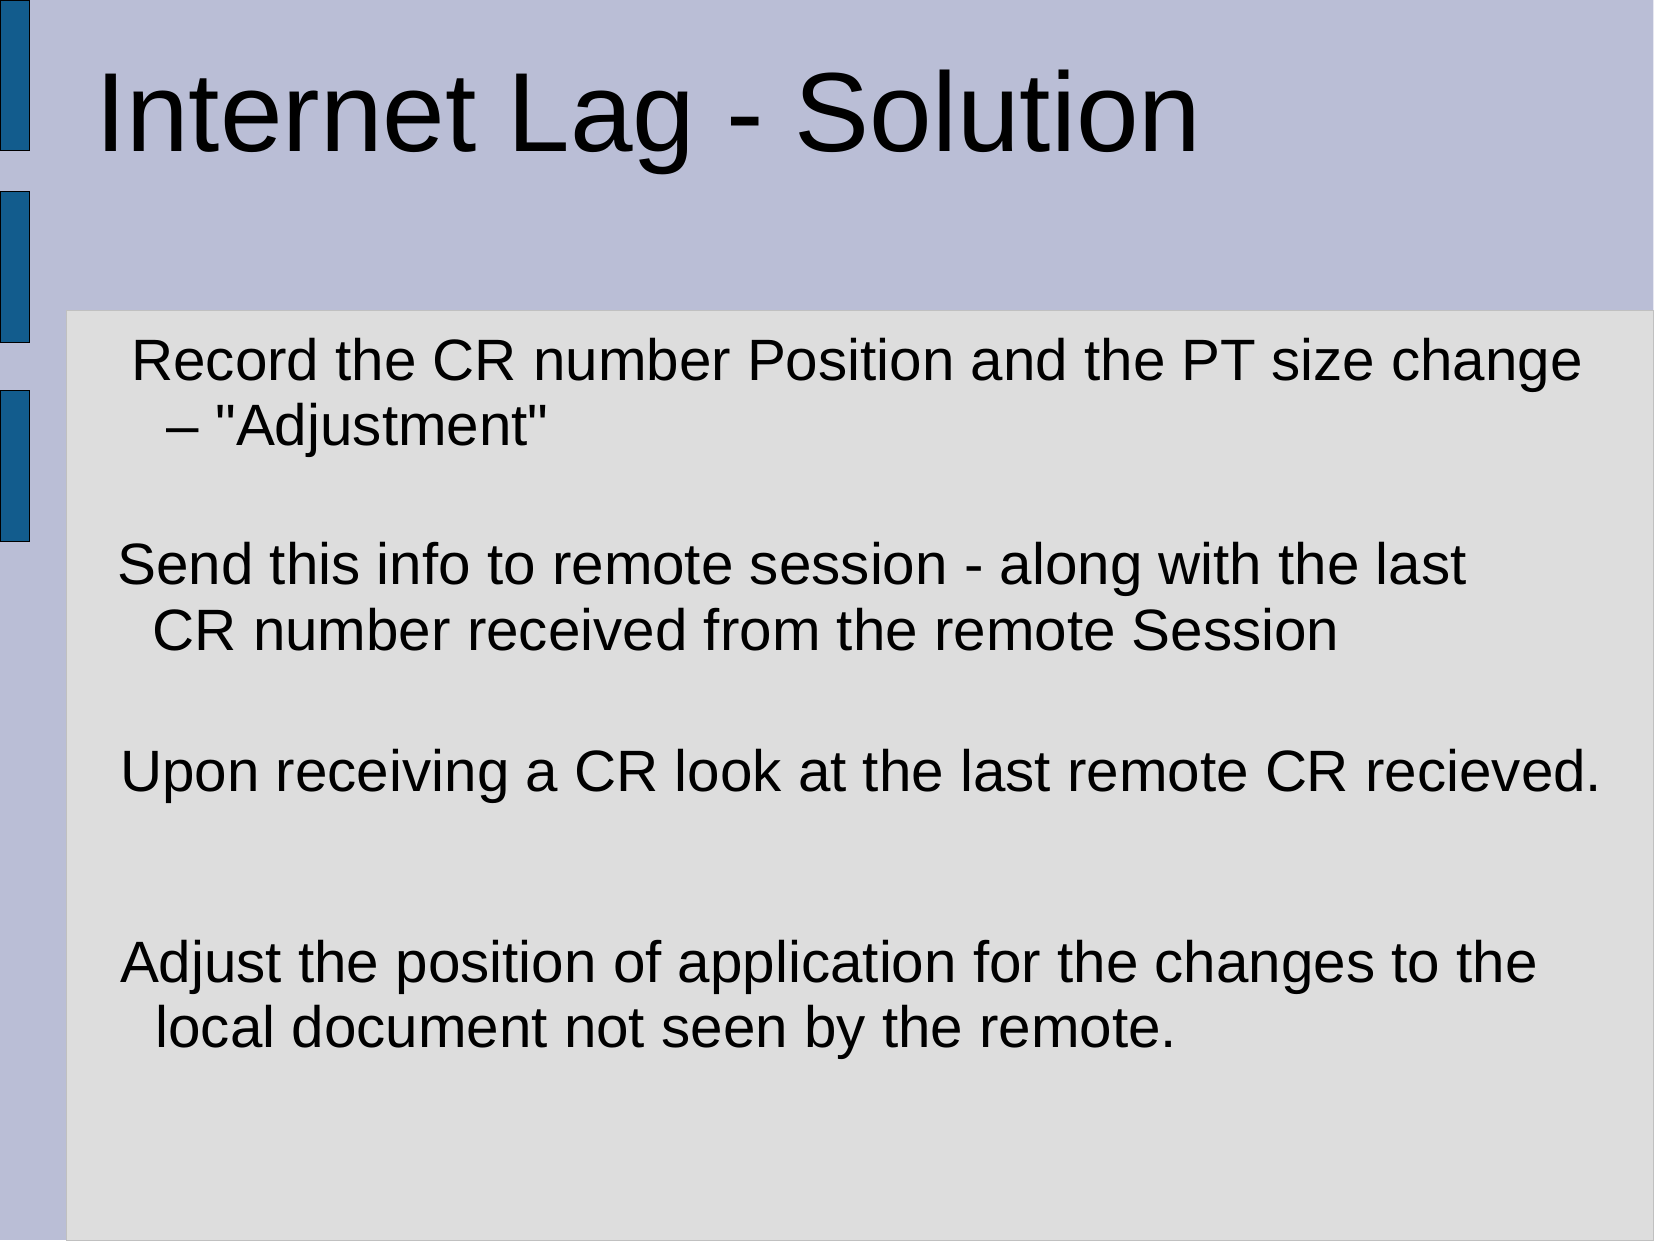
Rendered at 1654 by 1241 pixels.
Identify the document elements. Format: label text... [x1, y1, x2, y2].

text_box Send this info to remote session - along with the last CR number received from the remote Session [67, 524, 1568, 670]
text_box Record the CR number Position and the PT size change – "Adjustment" [81, 320, 1601, 466]
text_box Internet Lag - Solution [80, 42, 1219, 183]
text_box Adjust the position of application for the changes to the local document not seen by the remote. [69, 922, 1626, 1094]
text_box Upon receiving a CR look at the last remote CR recieved. [70, 731, 1654, 812]
